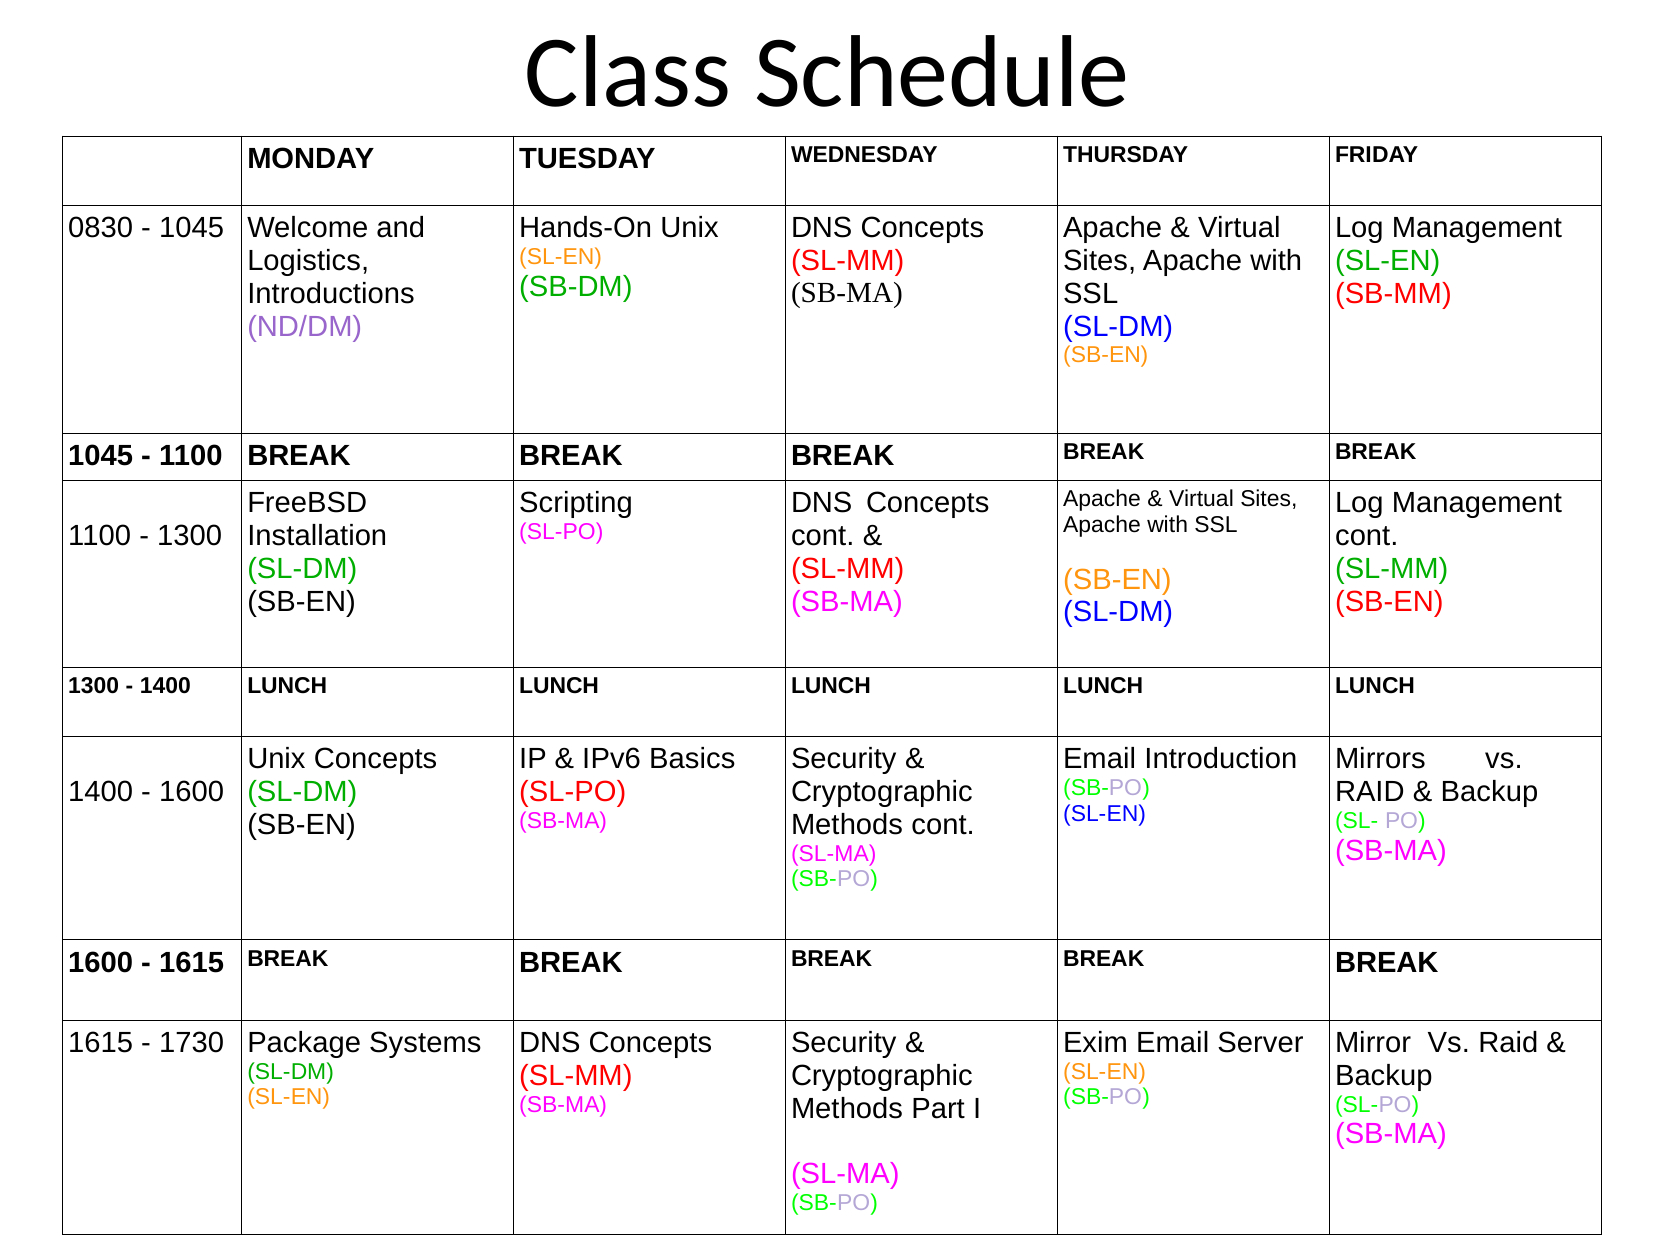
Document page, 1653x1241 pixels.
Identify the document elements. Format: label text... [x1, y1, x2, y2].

table_cell 1600 - 1615 [63, 940, 241, 1020]
table_cell Email Introduction (SB-PO) (SL-EN) [1058, 737, 1329, 939]
table_cell 1400 - 1600 [63, 737, 241, 939]
table_cell 1100 - 1300 [63, 481, 241, 667]
table_cell DNS Concepts cont. & (SL-MM) (SB-MA) [786, 481, 1057, 667]
table_cell DNS Concepts (SL-MM) (SB-MA) [514, 1021, 785, 1234]
table_cell LUNCH [1330, 668, 1601, 736]
table_cell Security & Cryptographic Methods cont. (SL-MA) (SB-PO) [786, 737, 1057, 939]
table_cell Unix Concepts (SL-DM) (SB-EN) [242, 737, 513, 939]
table_cell Apache & Virtual Sites, Apache with SSL (SB-EN) (SL-DM) [1058, 481, 1329, 667]
table_cell Log Management cont. (SL-MM) (SB-EN) [1330, 481, 1601, 667]
text_box Class Schedule [121, 0, 1534, 136]
table_cell BREAK [242, 940, 513, 1020]
table_cell Exim Email Server (SL-EN) (SB-PO) [1058, 1021, 1329, 1234]
table_cell BREAK [514, 940, 785, 1020]
table_cell Mirrors vs. RAID & Backup (SL- PO) (SB-MA) [1330, 737, 1601, 939]
table_cell LUNCH [786, 668, 1057, 736]
table_cell LUNCH [1058, 668, 1329, 736]
table_cell BREAK [786, 940, 1057, 1020]
table_header Time [63, 137, 241, 205]
table_cell Hands-On Unix (SL-EN) (SB-DM) [514, 206, 785, 433]
table_header THURSDAY [1058, 137, 1329, 205]
table_cell Scripting (SL-PO) [514, 481, 785, 667]
table_cell Package Systems (SL-DM) (SL-EN) [242, 1021, 513, 1234]
table_cell LUNCH [514, 668, 785, 736]
table_cell Mirror Vs. Raid & Backup (SL-PO) (SB-MA) [1330, 1021, 1601, 1234]
table_cell BREAK [1330, 434, 1601, 480]
table_cell Security & Cryptographic Methods Part I (SL-MA) (SB-PO) [786, 1021, 1057, 1234]
table_cell DNS Concepts (SL-MM) (SB-MA) [786, 206, 1057, 433]
table_cell BREAK [1330, 940, 1601, 1020]
table_cell 0830 - 1045 [63, 206, 241, 433]
table_cell BREAK [1058, 434, 1329, 480]
table_header WEDNESDAY [786, 137, 1057, 205]
table_header MONDAY [242, 137, 513, 205]
table_cell BREAK [1058, 940, 1329, 1020]
table_cell IP & IPv6 Basics (SL-PO) (SB-MA) [514, 737, 785, 939]
table_cell Welcome and Logistics, Introductions (ND/DM) [242, 206, 513, 433]
table_cell BREAK [514, 434, 785, 480]
table_cell 1300 - 1400 [63, 668, 241, 736]
table_cell LUNCH [242, 668, 513, 736]
table_cell Apache & Virtual Sites, Apache with SSL (SL-DM) (SB-EN) [1058, 206, 1329, 433]
table_cell BREAK [242, 434, 513, 480]
table_cell BREAK [786, 434, 1057, 480]
table_header FRIDAY [1330, 137, 1601, 205]
table_cell 1045 - 1100 [63, 434, 241, 480]
table_cell FreeBSD Installation (SL-DM) (SB-EN) [242, 481, 513, 667]
table_cell Log Management (SL-EN) (SB-MM) [1330, 206, 1601, 433]
table_cell 1615 - 1730 [63, 1021, 241, 1234]
table_header TUESDAY [514, 137, 785, 205]
